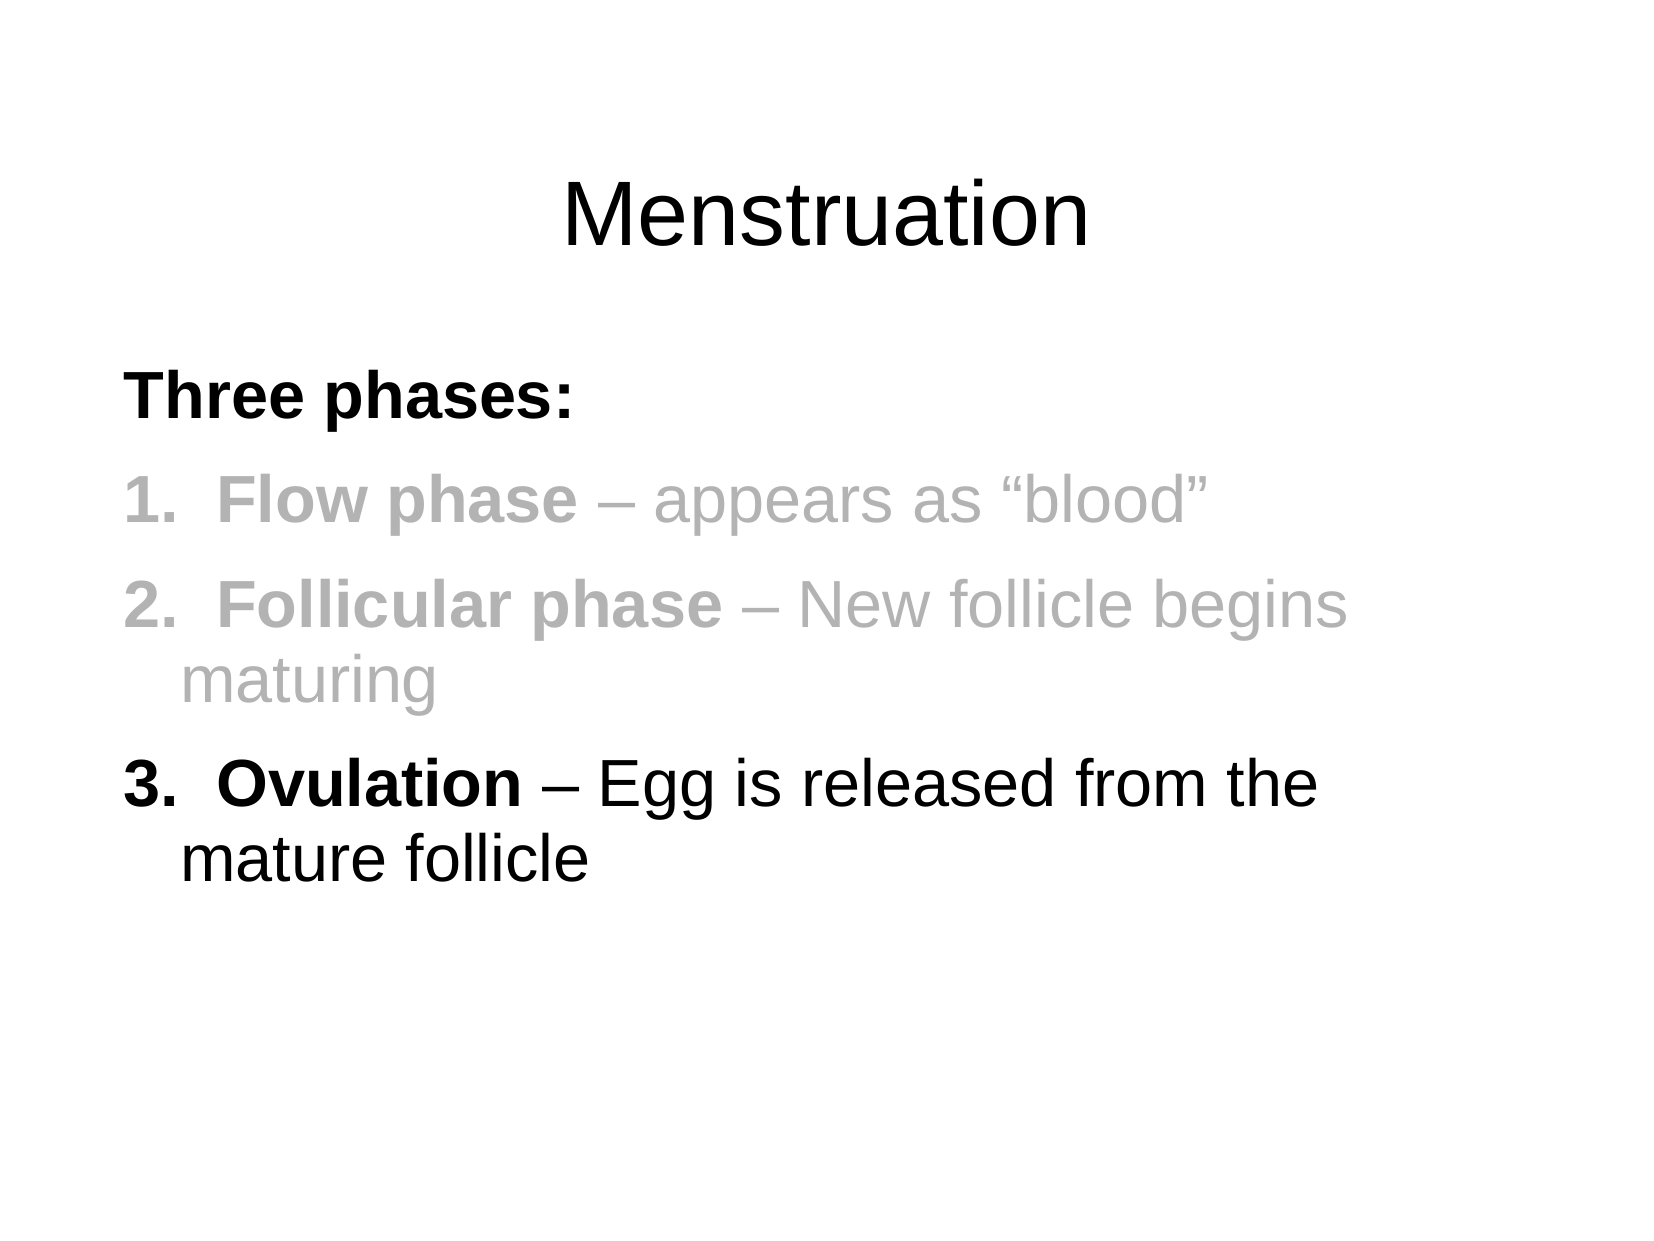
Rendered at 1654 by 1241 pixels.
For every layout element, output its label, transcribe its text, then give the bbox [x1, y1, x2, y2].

title Menstruation [124, 117, 1530, 310]
list Three phases: 1. Flow phase – appears as “blood” 2. Follicular phase – New follicle begins maturing 3. Ovulation – Egg is released from the mature follicle [124, 358, 1530, 1088]
